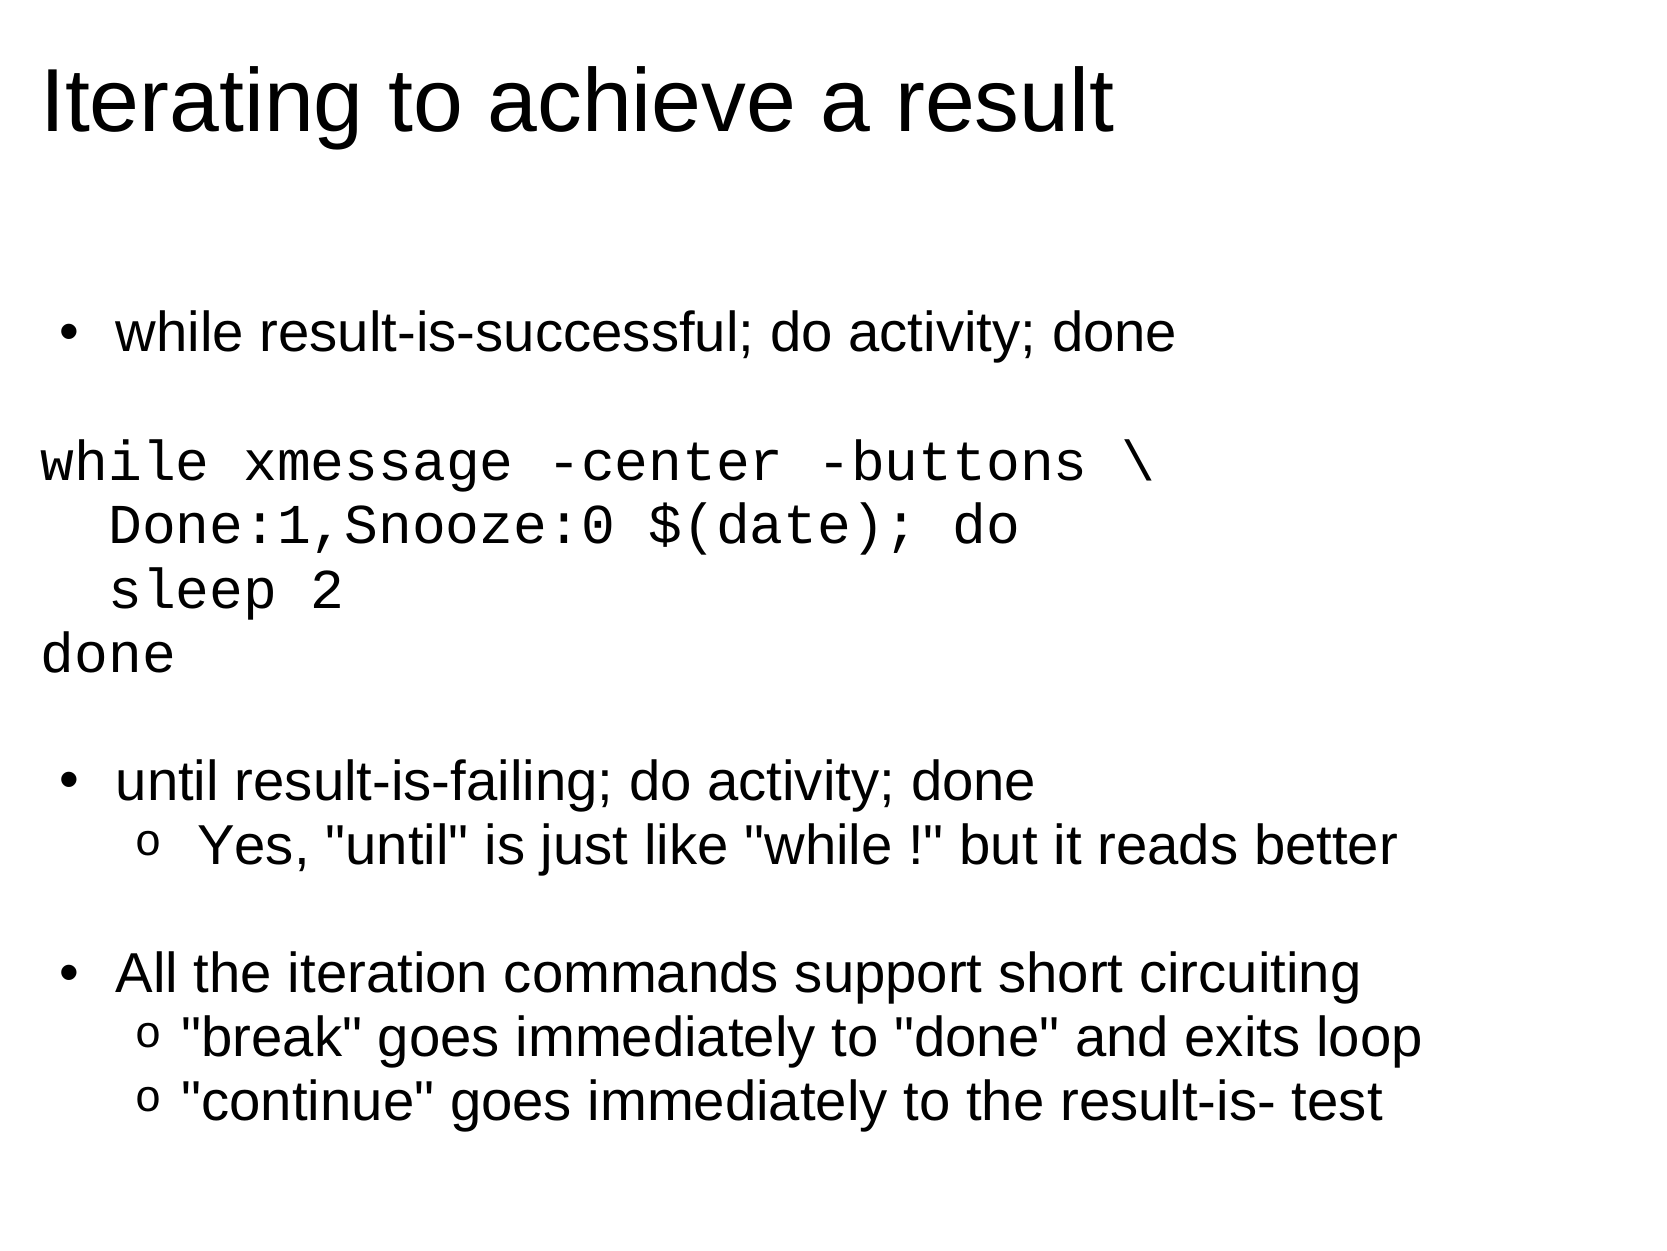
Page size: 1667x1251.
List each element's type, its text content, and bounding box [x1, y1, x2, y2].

title Iterating to achieve a result [40, 50, 1627, 201]
list while result-is-successful; do activity; done while xmessage -center -buttons \ Done:1,Snooze:0 $(date); do sleep 2 done until result-is-failing; do activity; done Yes, "until" is just like "while !" but it reads better All the iteration commands support short circuiting "break" goes immediately to "done" and exits loop "continue" goes immediately to the result-is- test [40, 300, 1626, 1238]
